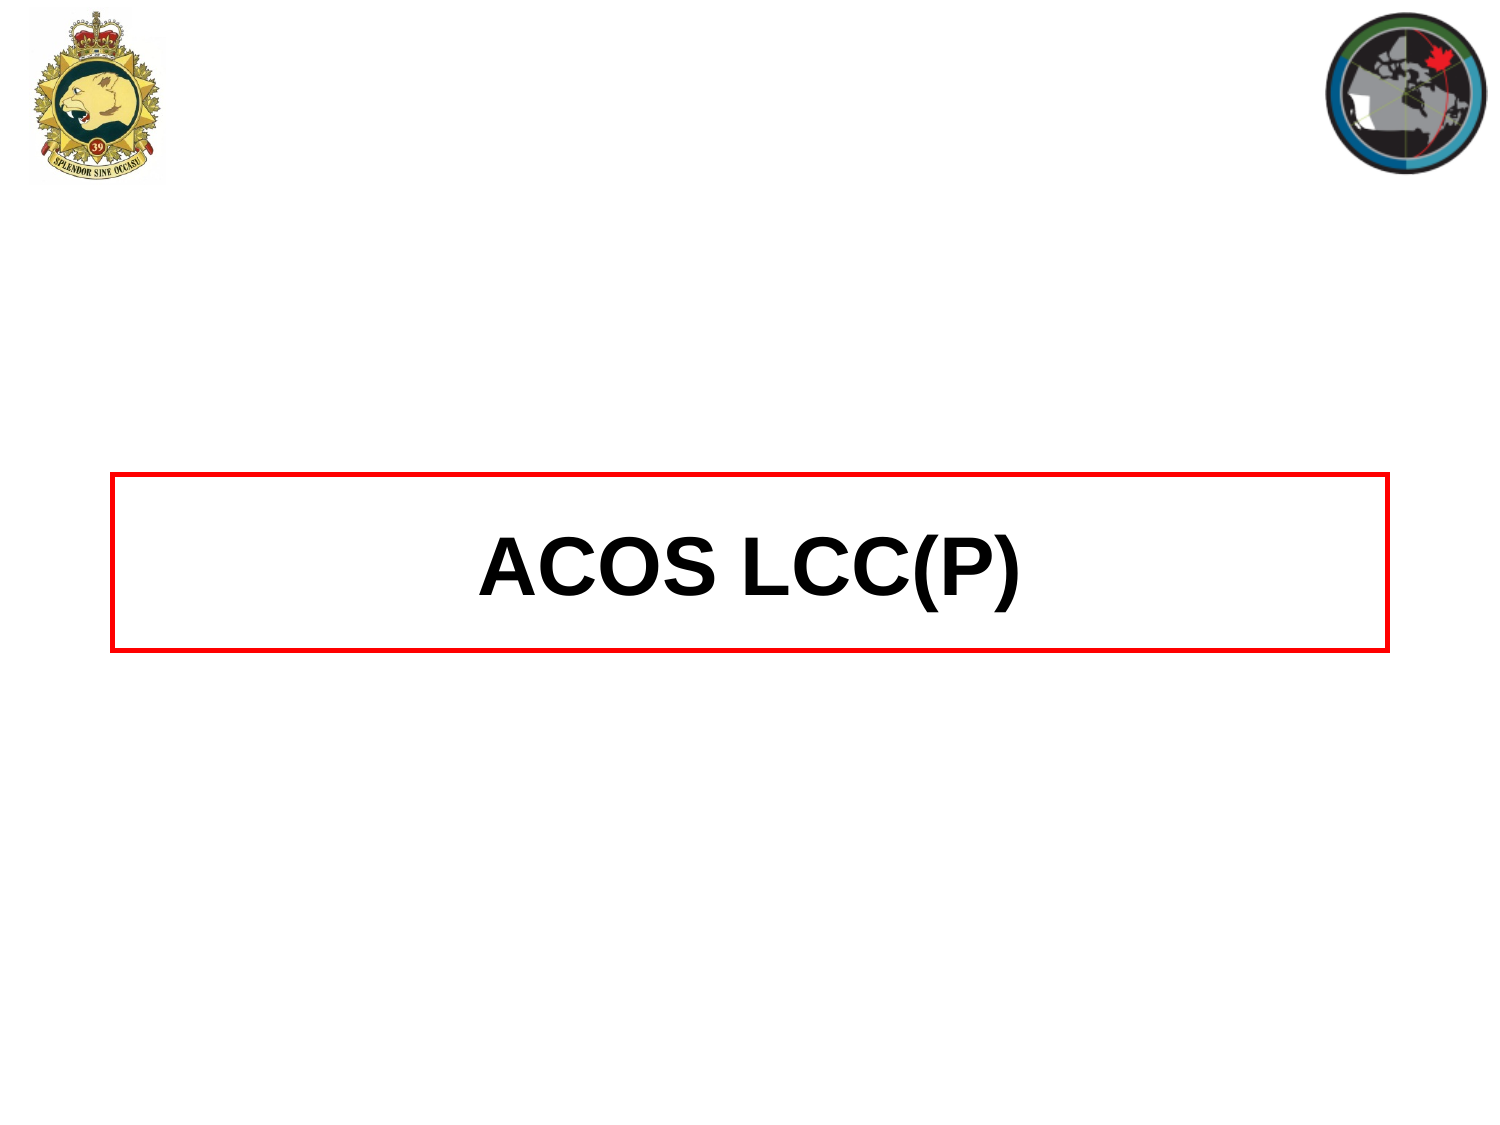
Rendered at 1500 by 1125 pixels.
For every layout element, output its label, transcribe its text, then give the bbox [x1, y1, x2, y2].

title ACOS LCC(P) [112, 474, 1388, 651]
